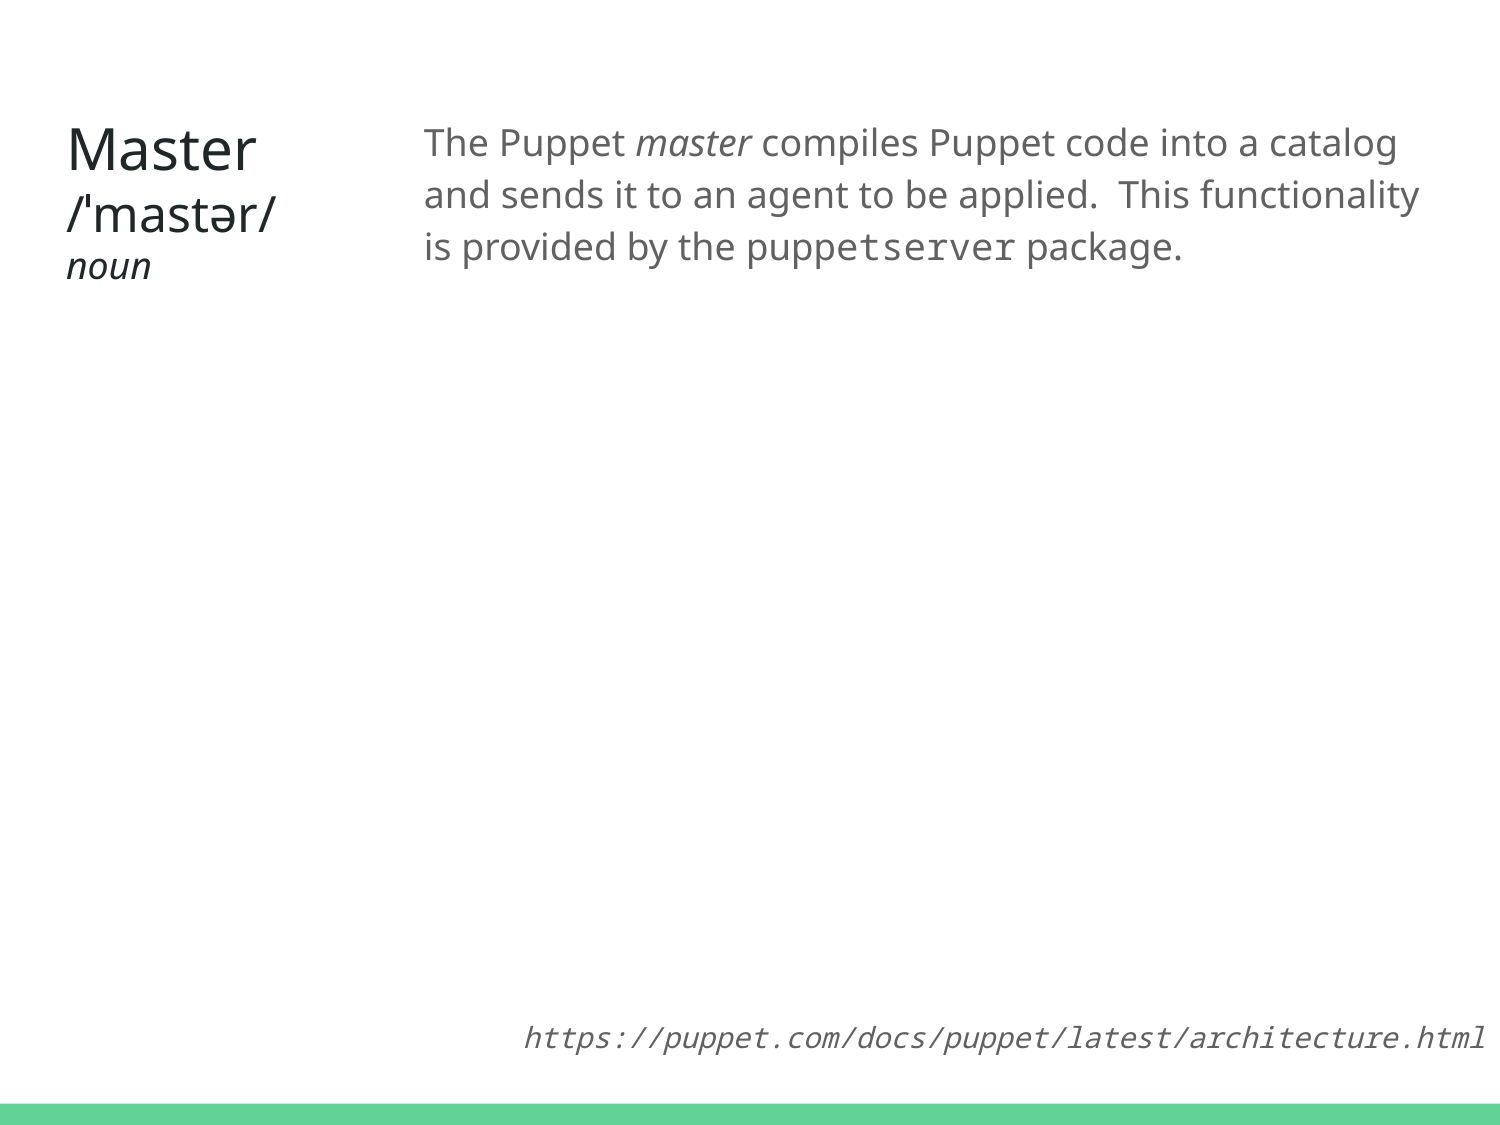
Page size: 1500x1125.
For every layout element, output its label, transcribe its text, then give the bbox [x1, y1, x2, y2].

list The Puppet master compiles Puppet code into a catalog and sends it to an agent to be applied. This functionality is provided by the puppetserver package. [408, 97, 1449, 1000]
text_box https://puppet.com/docs/puppet/latest/architecture.html [409, 999, 1500, 1107]
title Master /ˈmastər/ noun [51, 97, 408, 643]
